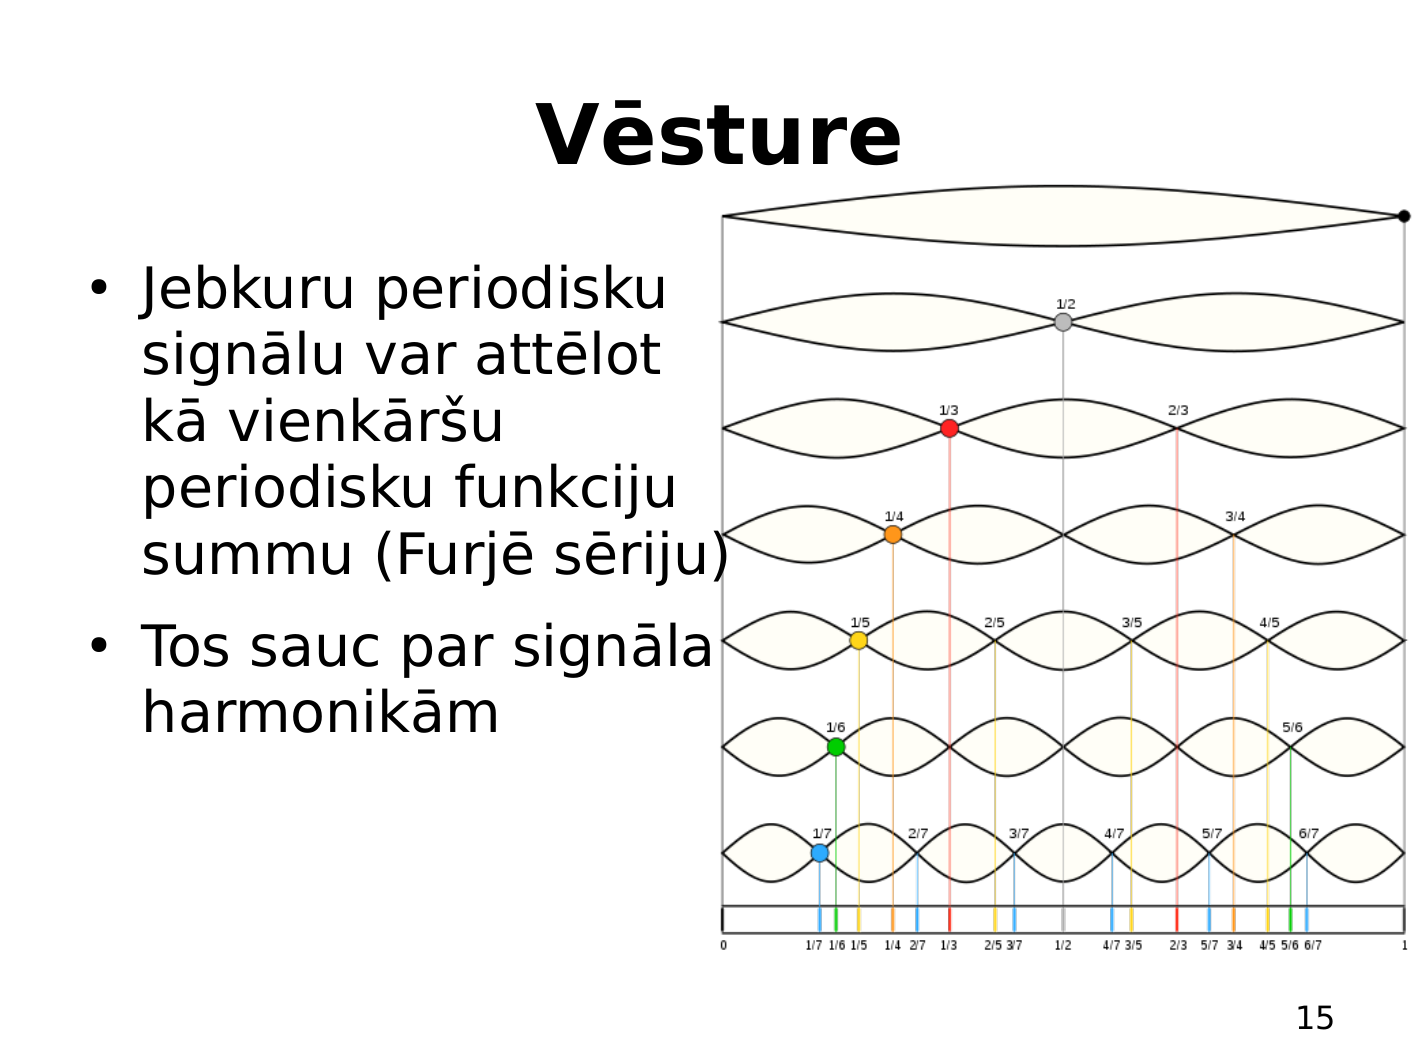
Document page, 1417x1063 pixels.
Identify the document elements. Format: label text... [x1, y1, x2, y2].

picture [717, 181, 1414, 954]
list Jebkuru periodisku signālu var attēlot kā vienkāršu periodisku funkciju summu (Furjē sēriju) Tos sauc par signāla harmonikām [56, 247, 717, 950]
title Vēsture [47, 70, 1393, 201]
